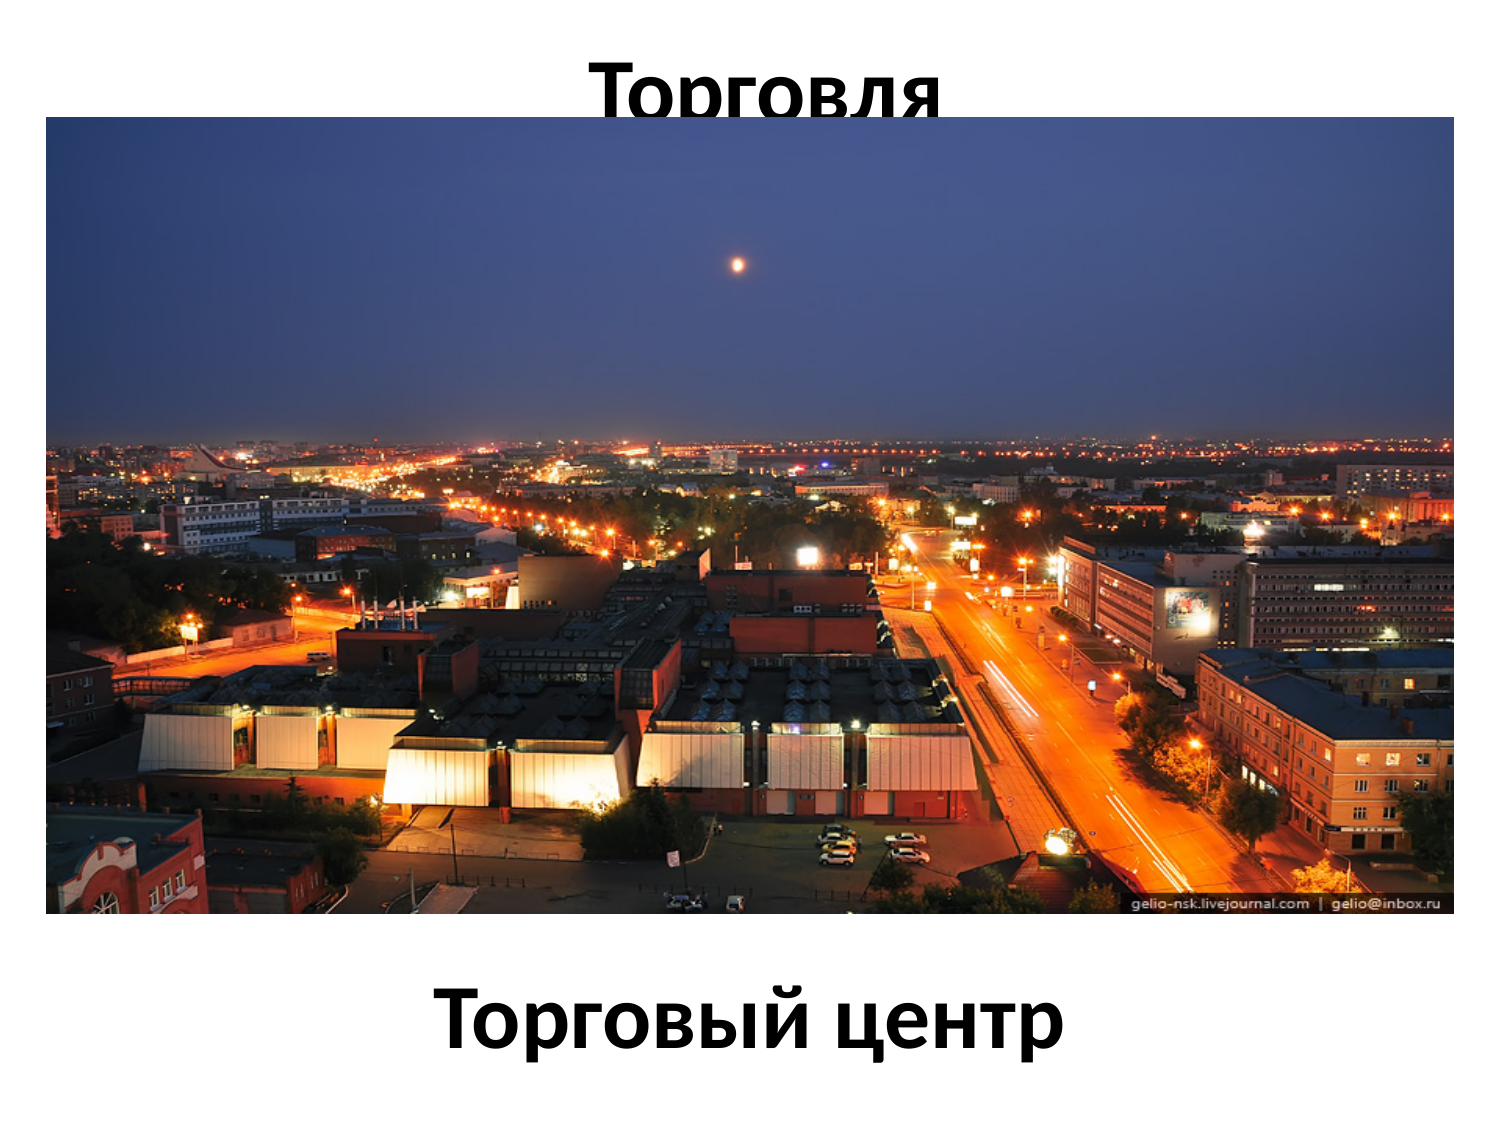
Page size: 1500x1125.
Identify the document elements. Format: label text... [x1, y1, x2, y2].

subtitle Торговый центр [225, 949, 1275, 1055]
title Торговля [128, 23, 1404, 94]
picture [46, 117, 1454, 914]
